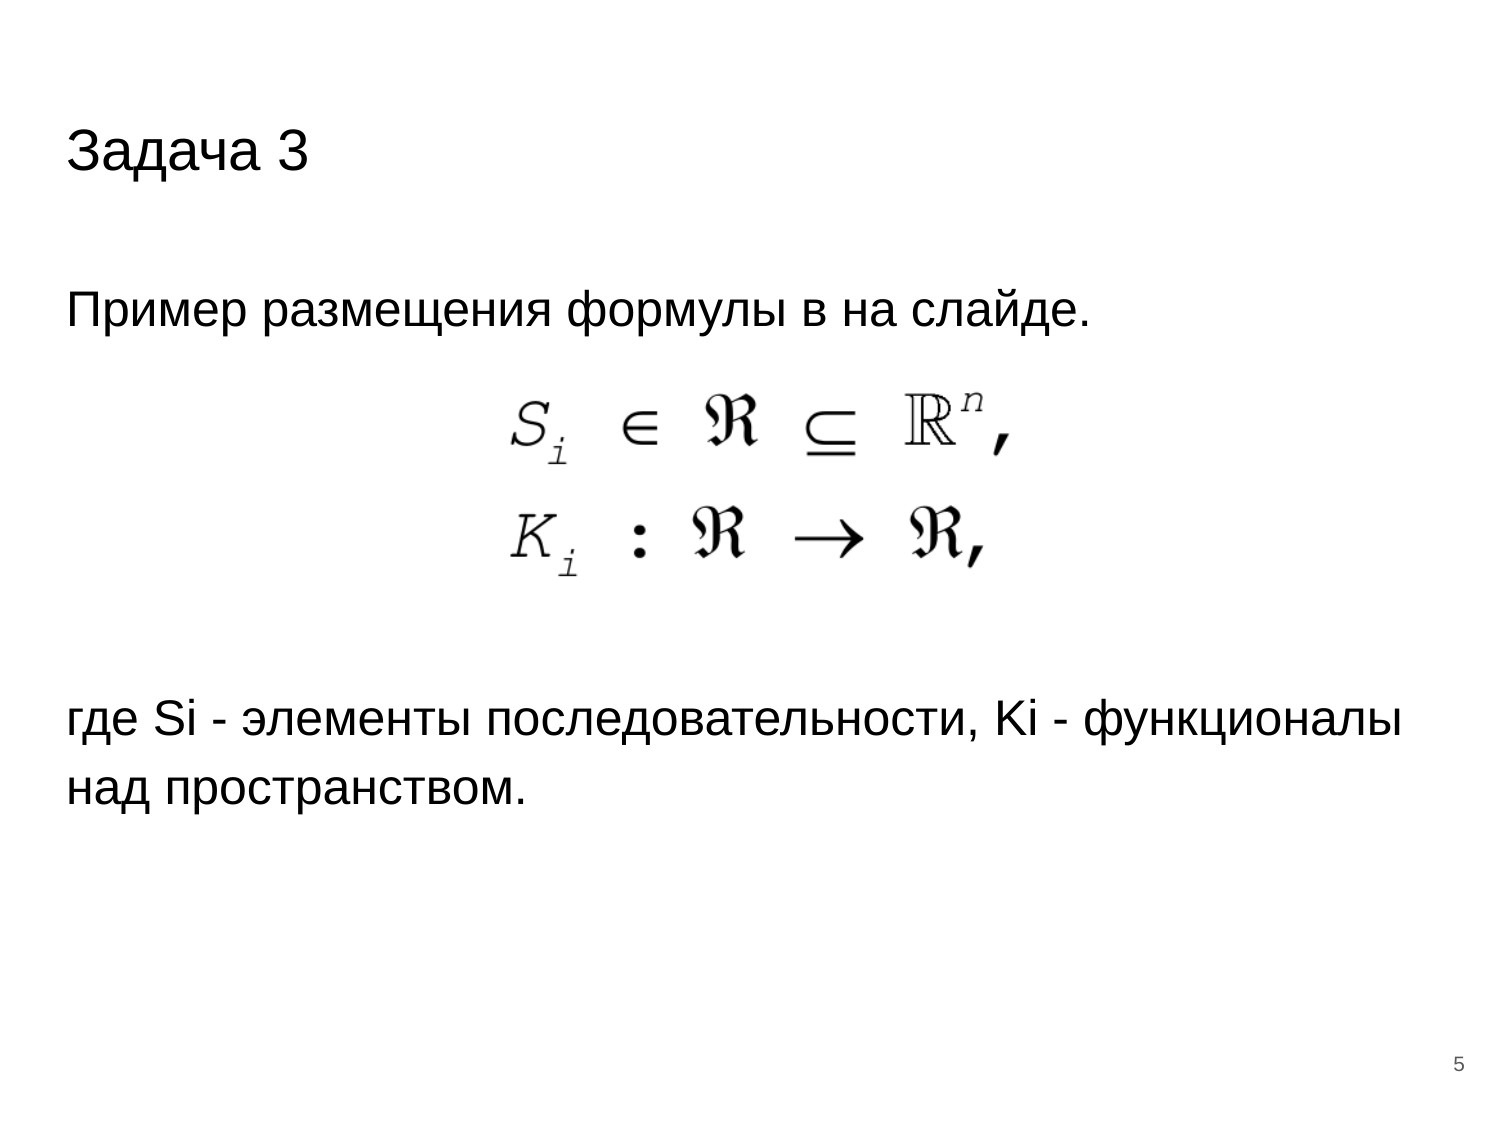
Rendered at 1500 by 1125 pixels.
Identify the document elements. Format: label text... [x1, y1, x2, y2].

title Задача 3 [51, 97, 1449, 223]
slide_number <number> [1389, 1019, 1480, 1106]
list Пример размещения формулы в на слайде. где Si - элементы последовательности, Ki - функционалы над пространством. [51, 252, 1449, 1000]
picture [463, 338, 1037, 638]
